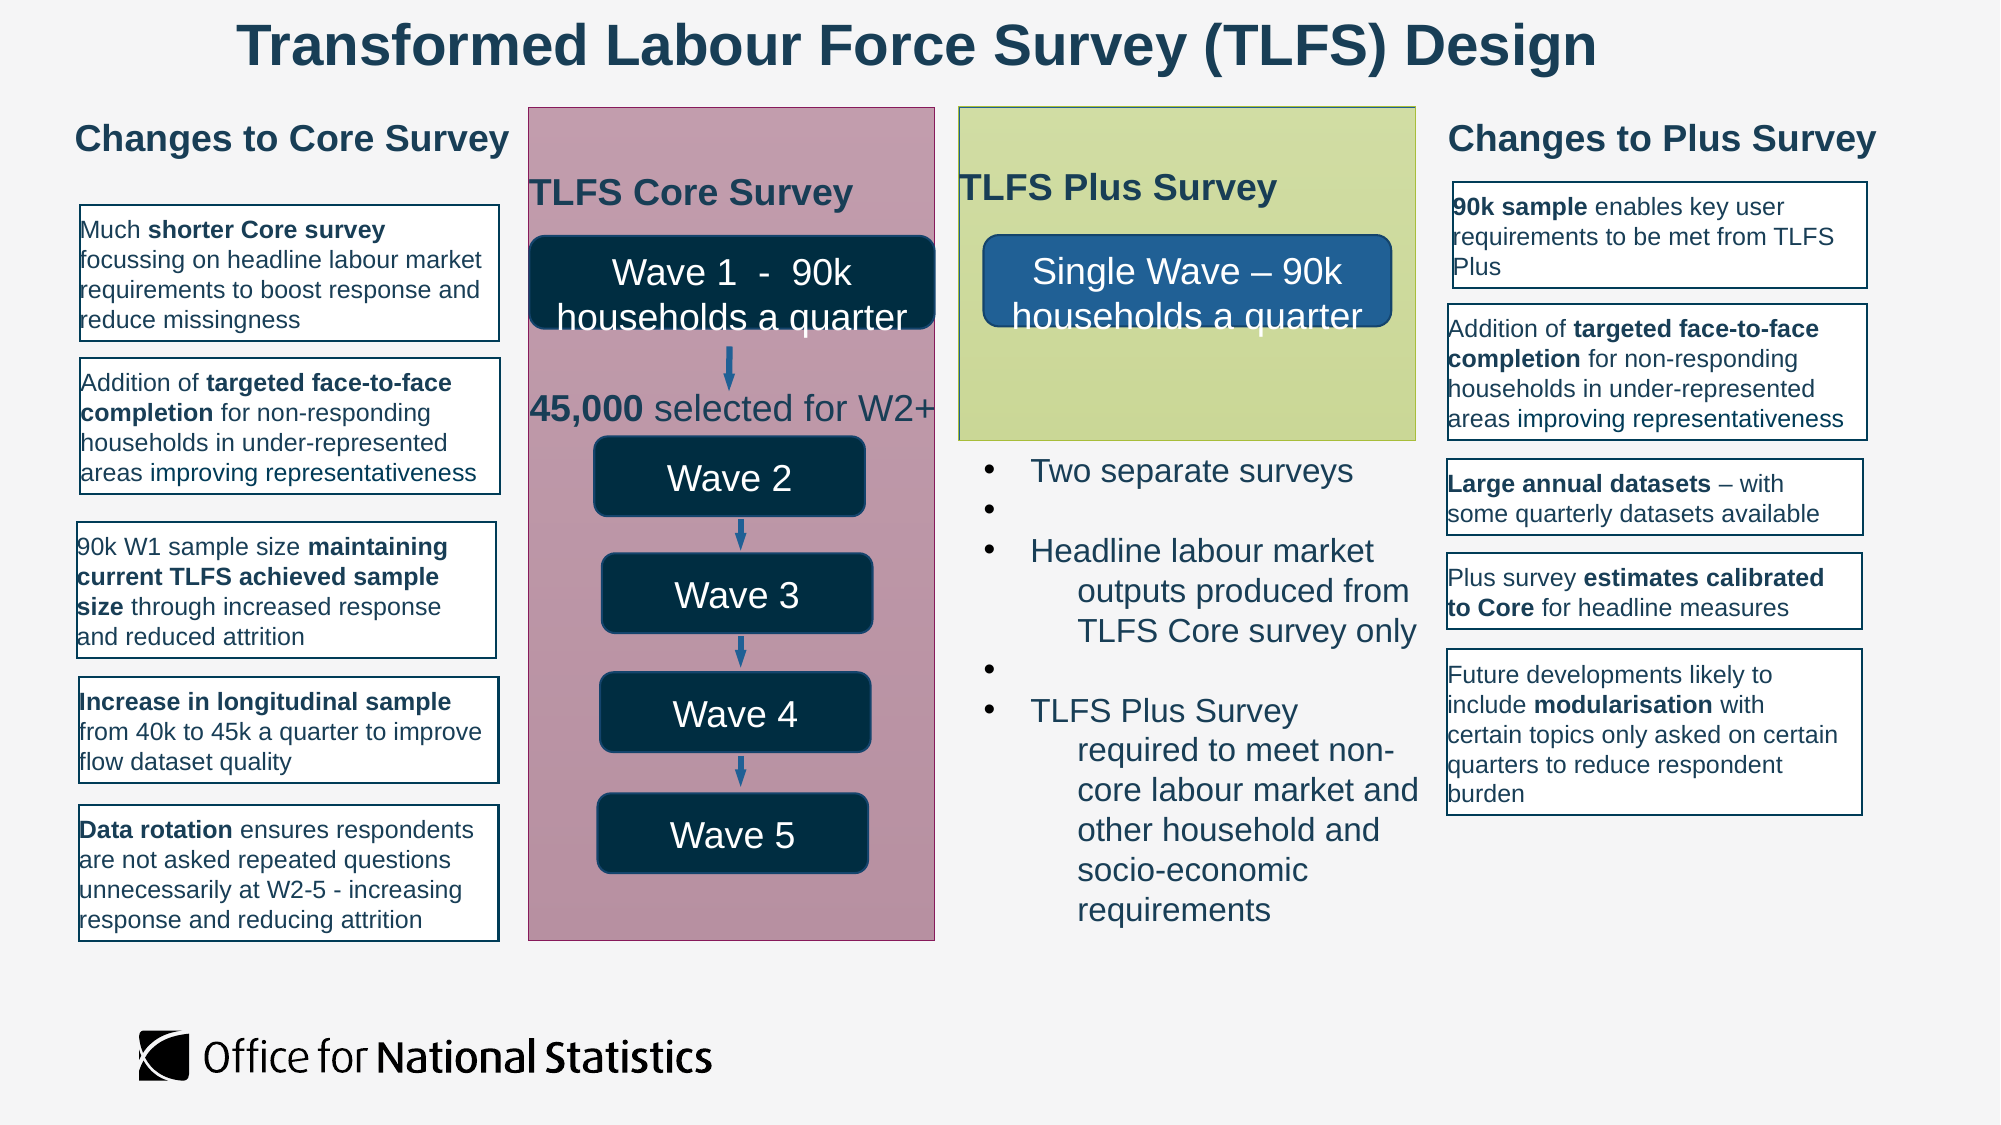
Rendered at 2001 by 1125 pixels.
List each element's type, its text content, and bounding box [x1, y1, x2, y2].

text_box Wave 3 [601, 553, 873, 634]
text_box Wave 1 - 90k households a quarter [529, 235, 935, 329]
text_box Transformed Labour Force Survey (TLFS) Design [236, 0, 1803, 86]
text_box Changes to Plus Survey [1447, 106, 1903, 167]
text_box 45,000 selected for W2+ [529, 375, 958, 437]
text_box Data rotation ensures respondents are not asked repeated questions unnecessarily at W2-5 - increasing response and reducing attrition [78, 804, 499, 942]
text_box Single Wave – 90k households a quarter [983, 235, 1392, 327]
text_box Addition of targeted face-to-face completion for non-responding households in under-represented areas improving representativeness [1447, 303, 1868, 441]
text_box Wave 5 [597, 793, 869, 874]
text_box Wave 4 [600, 672, 871, 753]
text_box Increase in longitudinal sample from 40k to 45k a quarter to improve flow dataset quality [78, 676, 499, 783]
text_box Changes to Core Survey [74, 106, 530, 167]
text_box Much shorter Core survey focussing on headline labour market requirements to boost response and reduce missingness [79, 204, 500, 341]
text_box Plus survey estimates calibrated to Core for headline measures [1447, 553, 1862, 629]
text_box Large annual datasets – with some quarterly datasets available [1447, 459, 1863, 535]
text_box TLFS Plus Survey [958, 106, 1416, 441]
text_box Wave 2 [594, 437, 865, 517]
text_box TLFS Core Survey [528, 107, 935, 941]
text_box Future developments likely to include modularisation with certain topics only asked on certain quarters to reduce respondent burden [1447, 648, 1862, 816]
text_box 90k W1 sample size maintaining current TLFS achieved sample size through increased response and reduced attrition [76, 521, 497, 659]
text_box Two separate surveys Headline labour market outputs produced from TLFS Core survey only TLFS Plus Survey required to meet non-core labour market and other household and socio-economic requirements [983, 476, 1440, 936]
text_box Addition of targeted face-to-face completion for non-responding households in under-represented areas improving representativeness [80, 357, 501, 494]
text_box 90k sample enables key user requirements to be met from TLFS Plus [1452, 182, 1868, 289]
